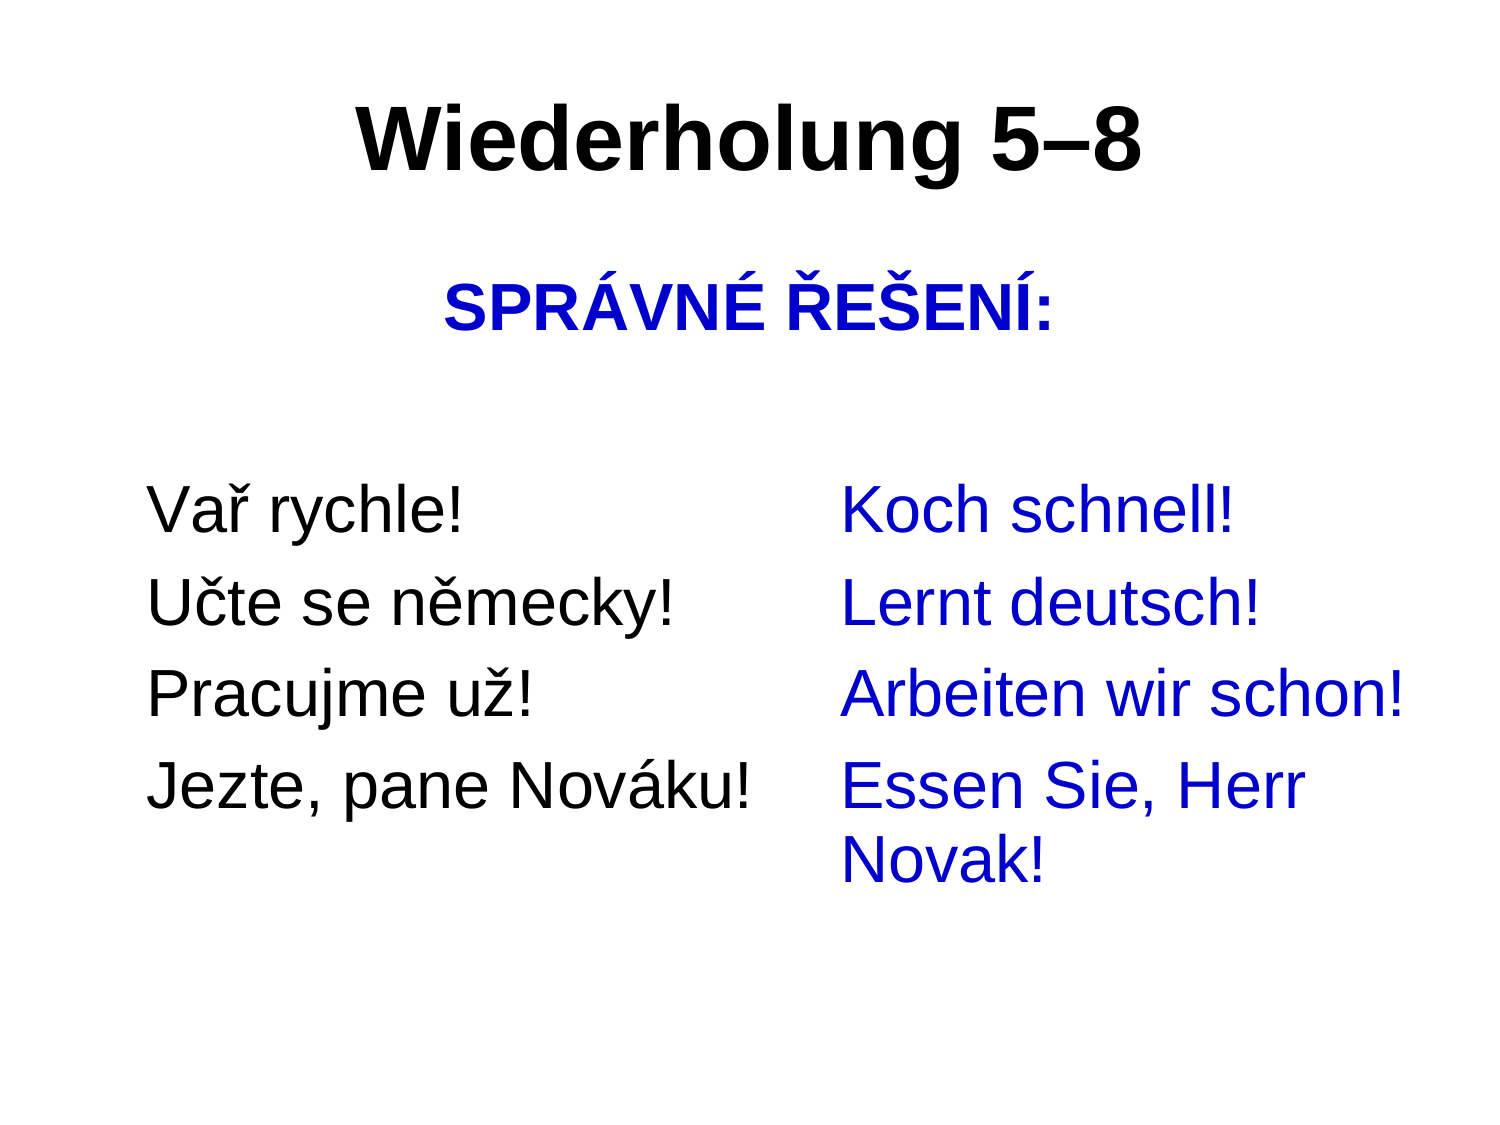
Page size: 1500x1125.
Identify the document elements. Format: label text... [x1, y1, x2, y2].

title Wiederholung 5–8 [75, 45, 1426, 233]
list SPRÁVNÉ ŘEŠENÍ: Vař rychle! Koch schnell! Učte se německy! Lernt deutsch! Pracujme už! Arbeiten wir schon! Jezte, pane Nováku! Essen Sie, Herr Novak! [75, 262, 1426, 1006]
